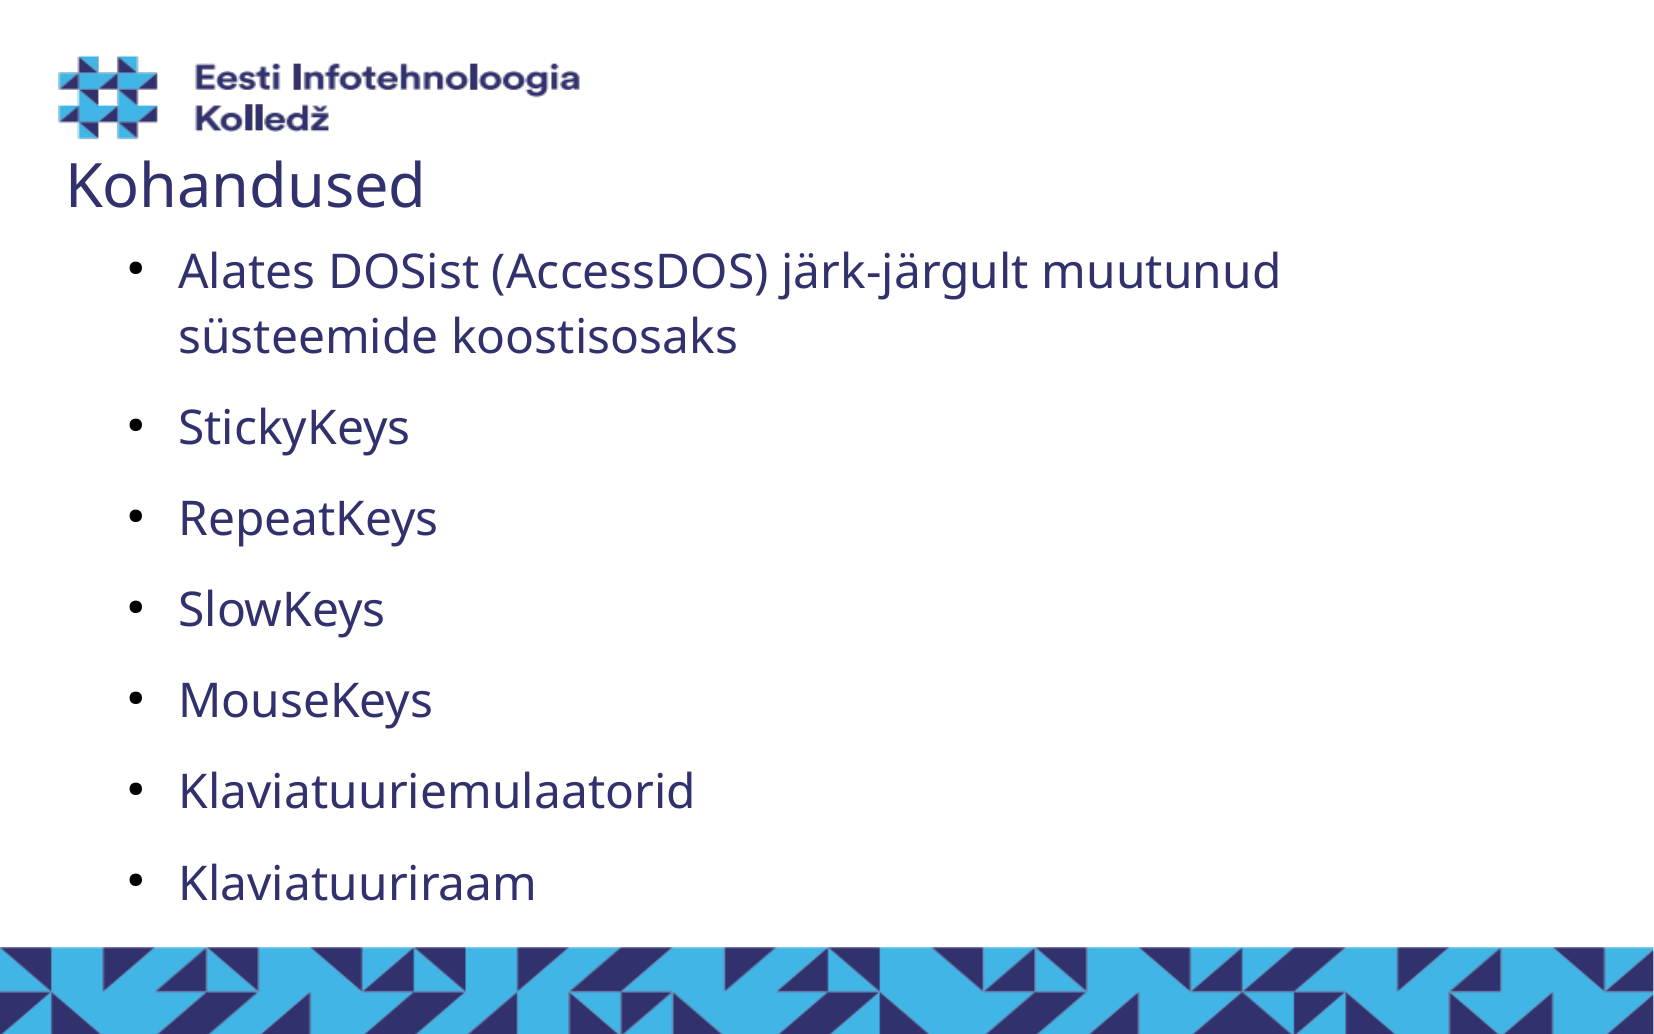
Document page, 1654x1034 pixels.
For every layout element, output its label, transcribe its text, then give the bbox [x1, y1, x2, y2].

list Alates DOSist (AccessDOS) järk-järgult muutunud süsteemide koostisosaks StickyKeys RepeatKeys SlowKeys MouseKeys Klaviatuuriemulaatorid Klaviatuuriraam [110, 236, 1522, 920]
title Kohandused [64, 97, 1201, 270]
